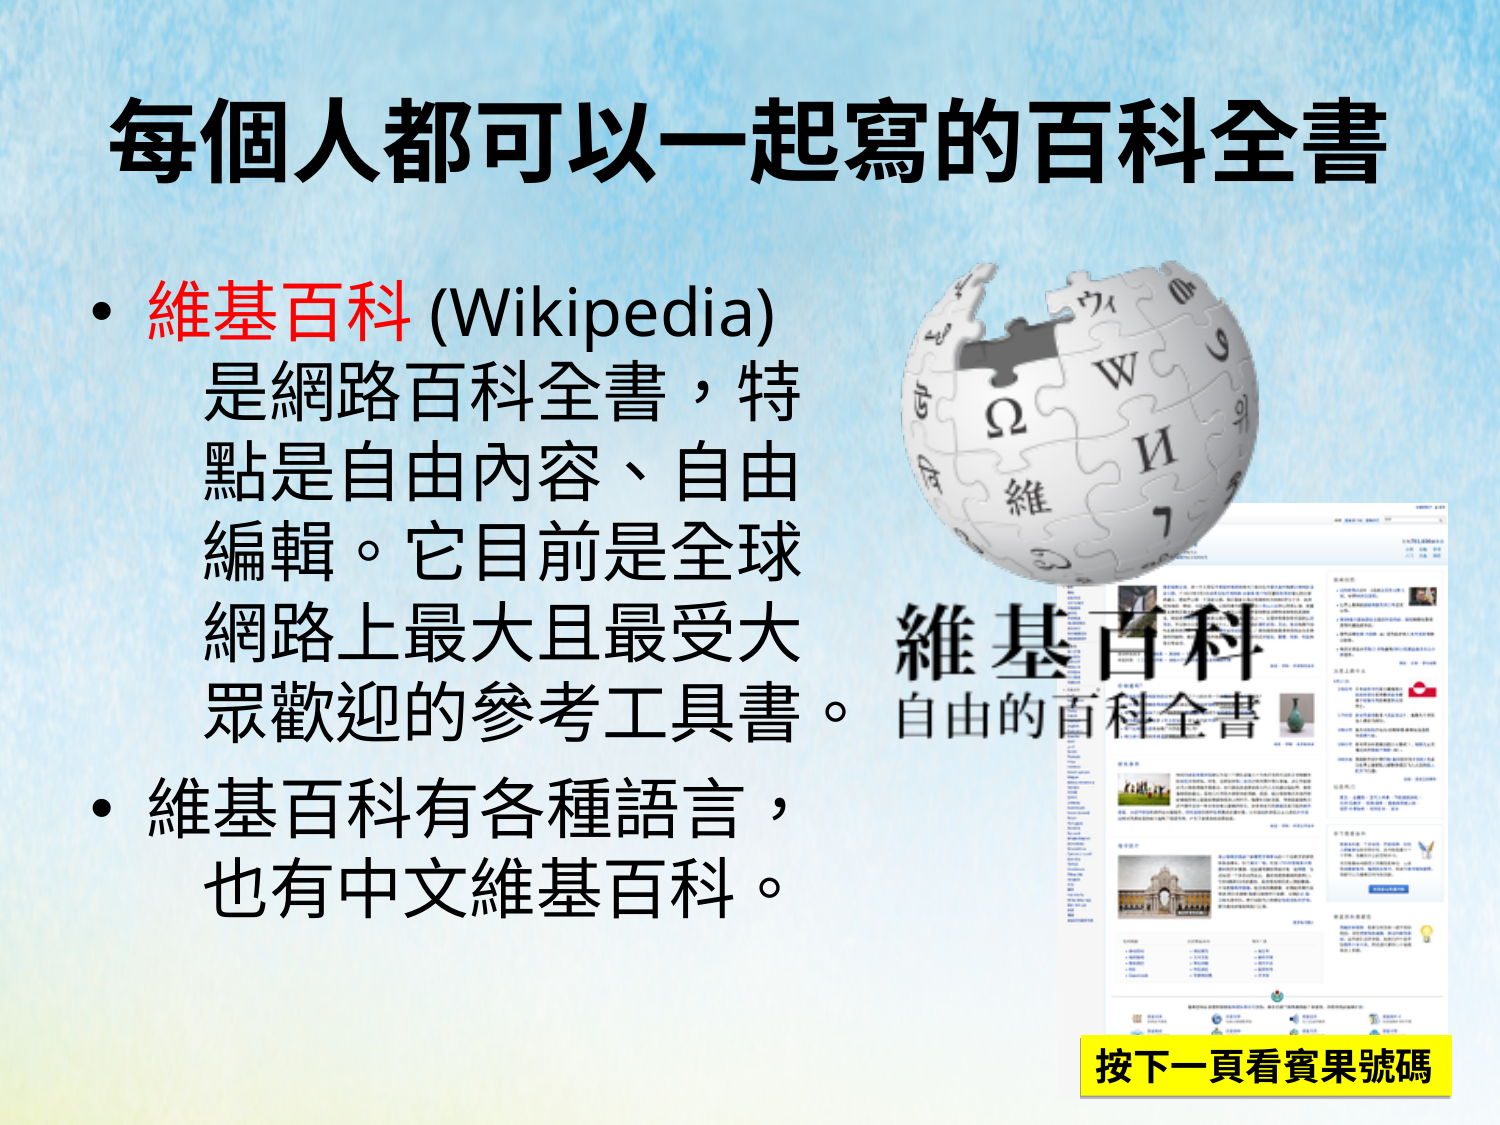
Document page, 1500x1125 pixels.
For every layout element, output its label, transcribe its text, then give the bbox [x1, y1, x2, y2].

text_box 按下一頁看賓果號碼 [1080, 1035, 1452, 1096]
list 維基百科(Wikipedia)是網路百科全書，特點是自由內容、自由編輯。它目前是全球網路上最大且最受大眾歡迎的參考工具書。 維基百科有各種語言，也有中文維基百科。 [75, 262, 821, 1005]
picture [844, 208, 1448, 1101]
title 每個人都可以一起寫的百科全書 [75, 45, 1426, 233]
